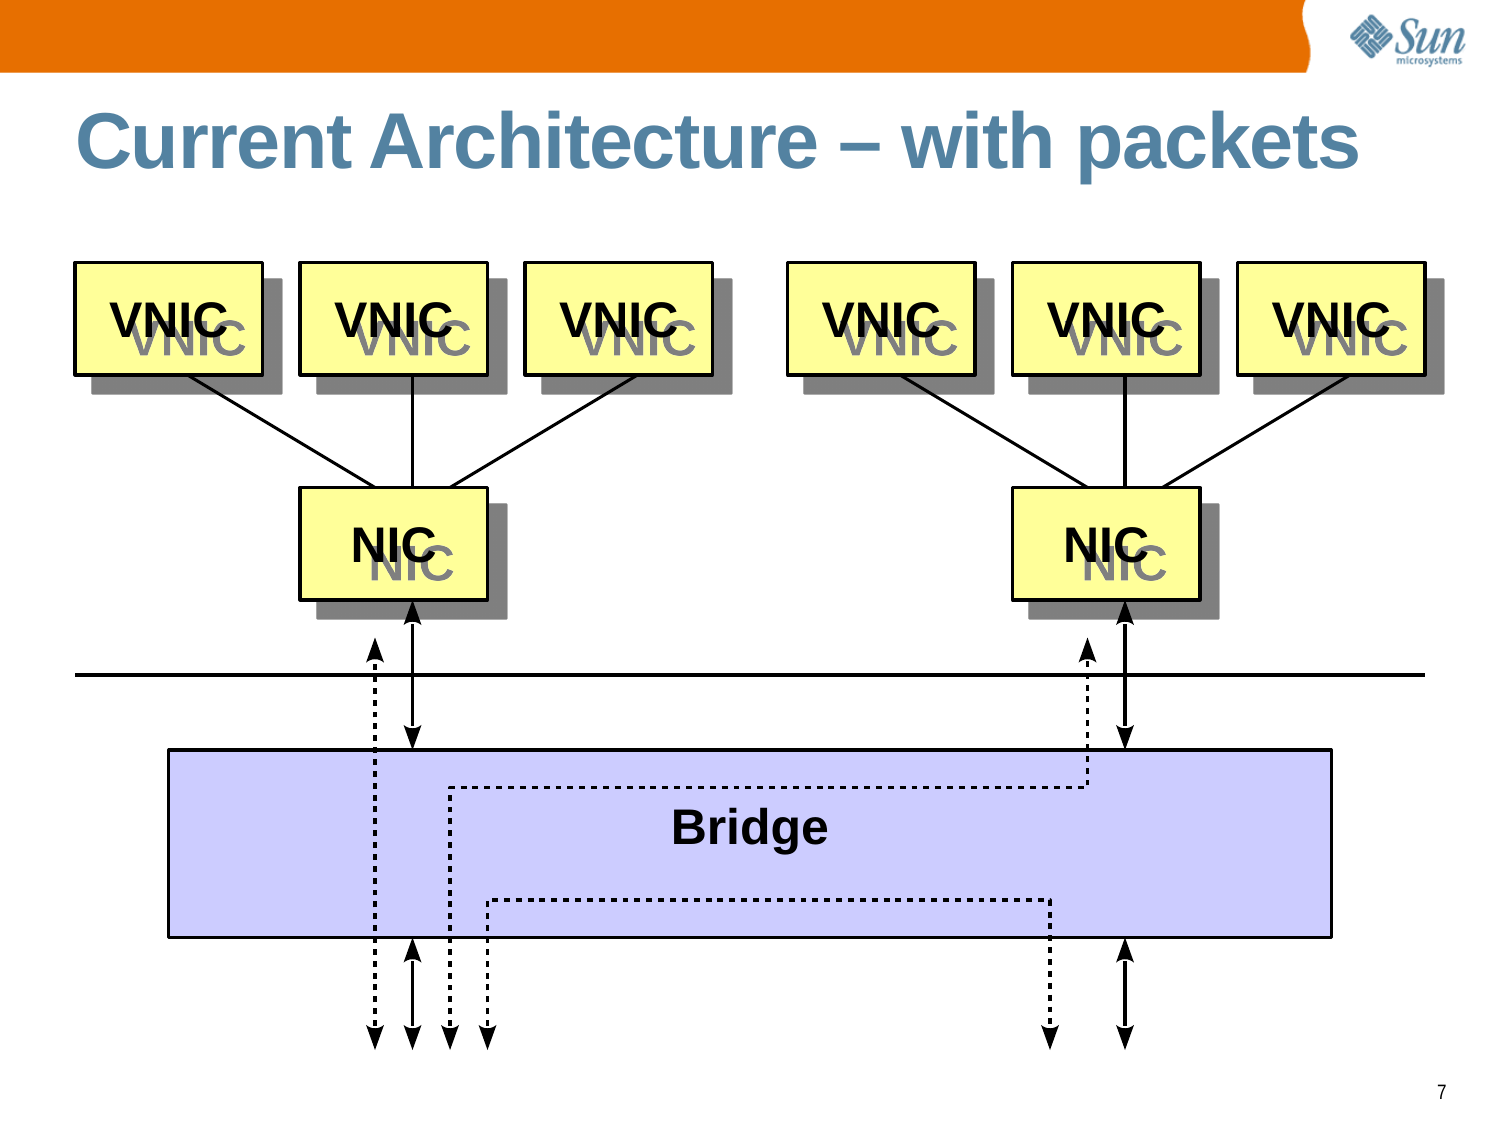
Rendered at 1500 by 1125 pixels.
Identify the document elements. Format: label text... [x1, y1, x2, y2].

text_box [1012, 262, 1201, 376]
text_box [300, 262, 488, 376]
text_box VNIC [334, 299, 454, 356]
text_box VNIC [821, 299, 941, 356]
text_box VNIC [1271, 299, 1391, 356]
text_box NIC [1063, 525, 1150, 581]
text_box VNIC [1046, 299, 1166, 356]
text_box Bridge [670, 806, 830, 863]
text_box [525, 262, 713, 376]
text_box VNIC [559, 299, 679, 356]
text_box [75, 262, 263, 376]
text_box VNIC [109, 299, 229, 356]
text_box [787, 262, 976, 376]
picture [0, 0, 1500, 75]
title Current Architecture – with packets [75, 105, 1438, 210]
text_box [300, 487, 488, 601]
text_box [1237, 262, 1426, 376]
text_box [1012, 487, 1201, 601]
text_box NIC [350, 525, 437, 581]
text_box [168, 750, 1332, 938]
